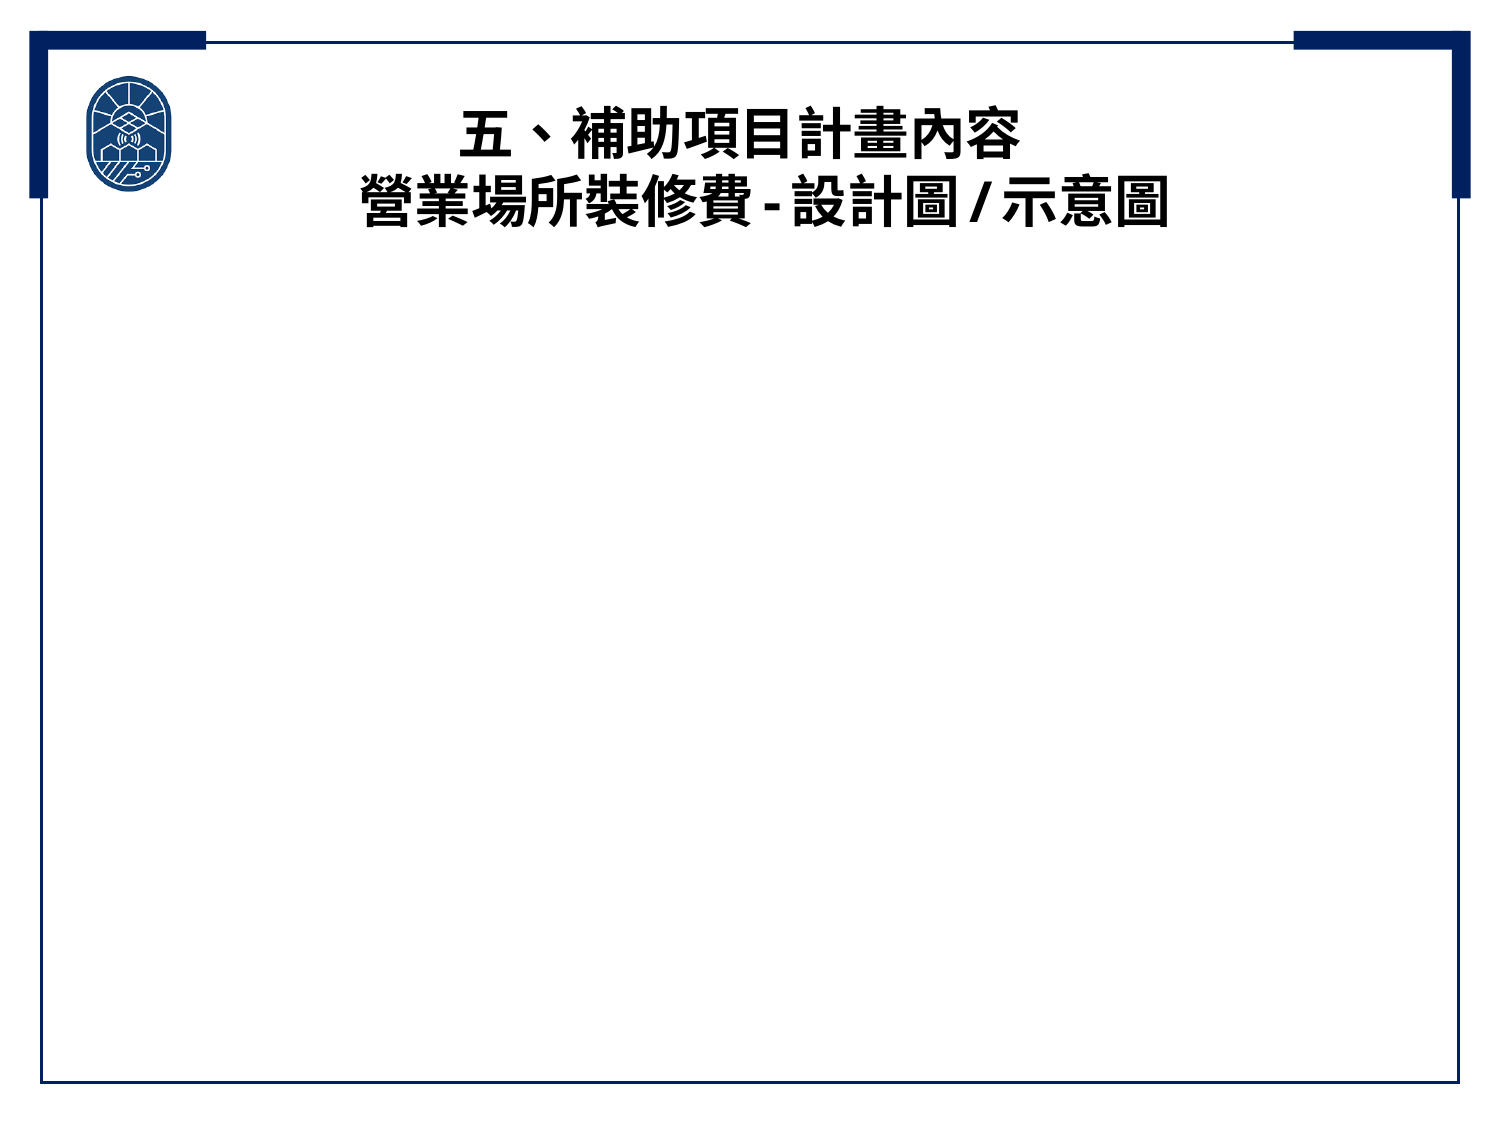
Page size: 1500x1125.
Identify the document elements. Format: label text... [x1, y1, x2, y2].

picture [50, 55, 207, 212]
text_box 五、補助項目計畫內容 營業場所裝修費-設計圖/示意圖 [64, 90, 1415, 242]
